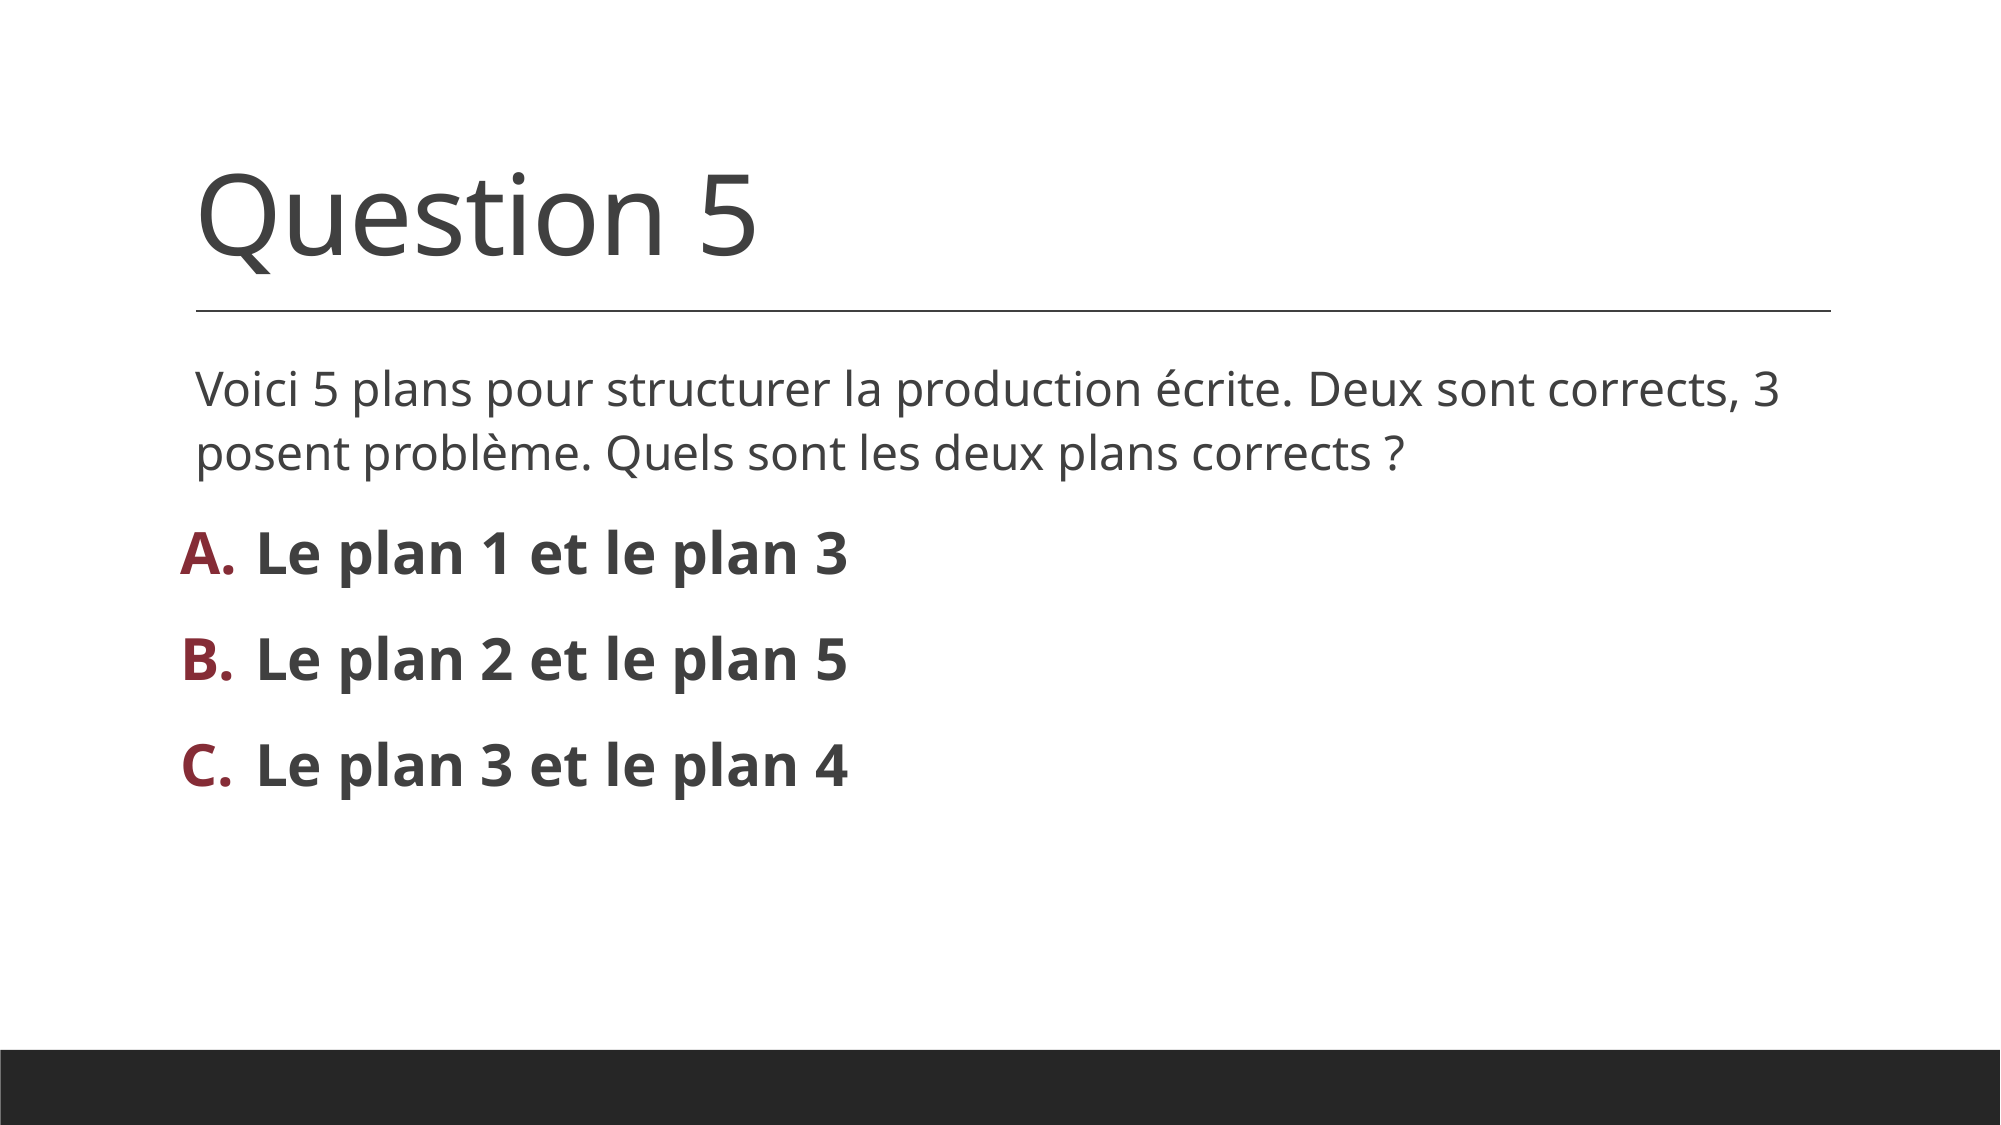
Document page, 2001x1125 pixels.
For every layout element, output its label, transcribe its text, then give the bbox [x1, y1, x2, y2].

text_box Voici 5 plans pour structurer la production écrite. Deux sont corrects, 3 posent problème. Quels sont les deux plans corrects ? Le plan 1 et le plan 3 Le plan 2 et le plan 5 Le plan 3 et le plan 4 [179, 345, 1830, 963]
text_box Question 5 [179, 46, 1830, 285]
